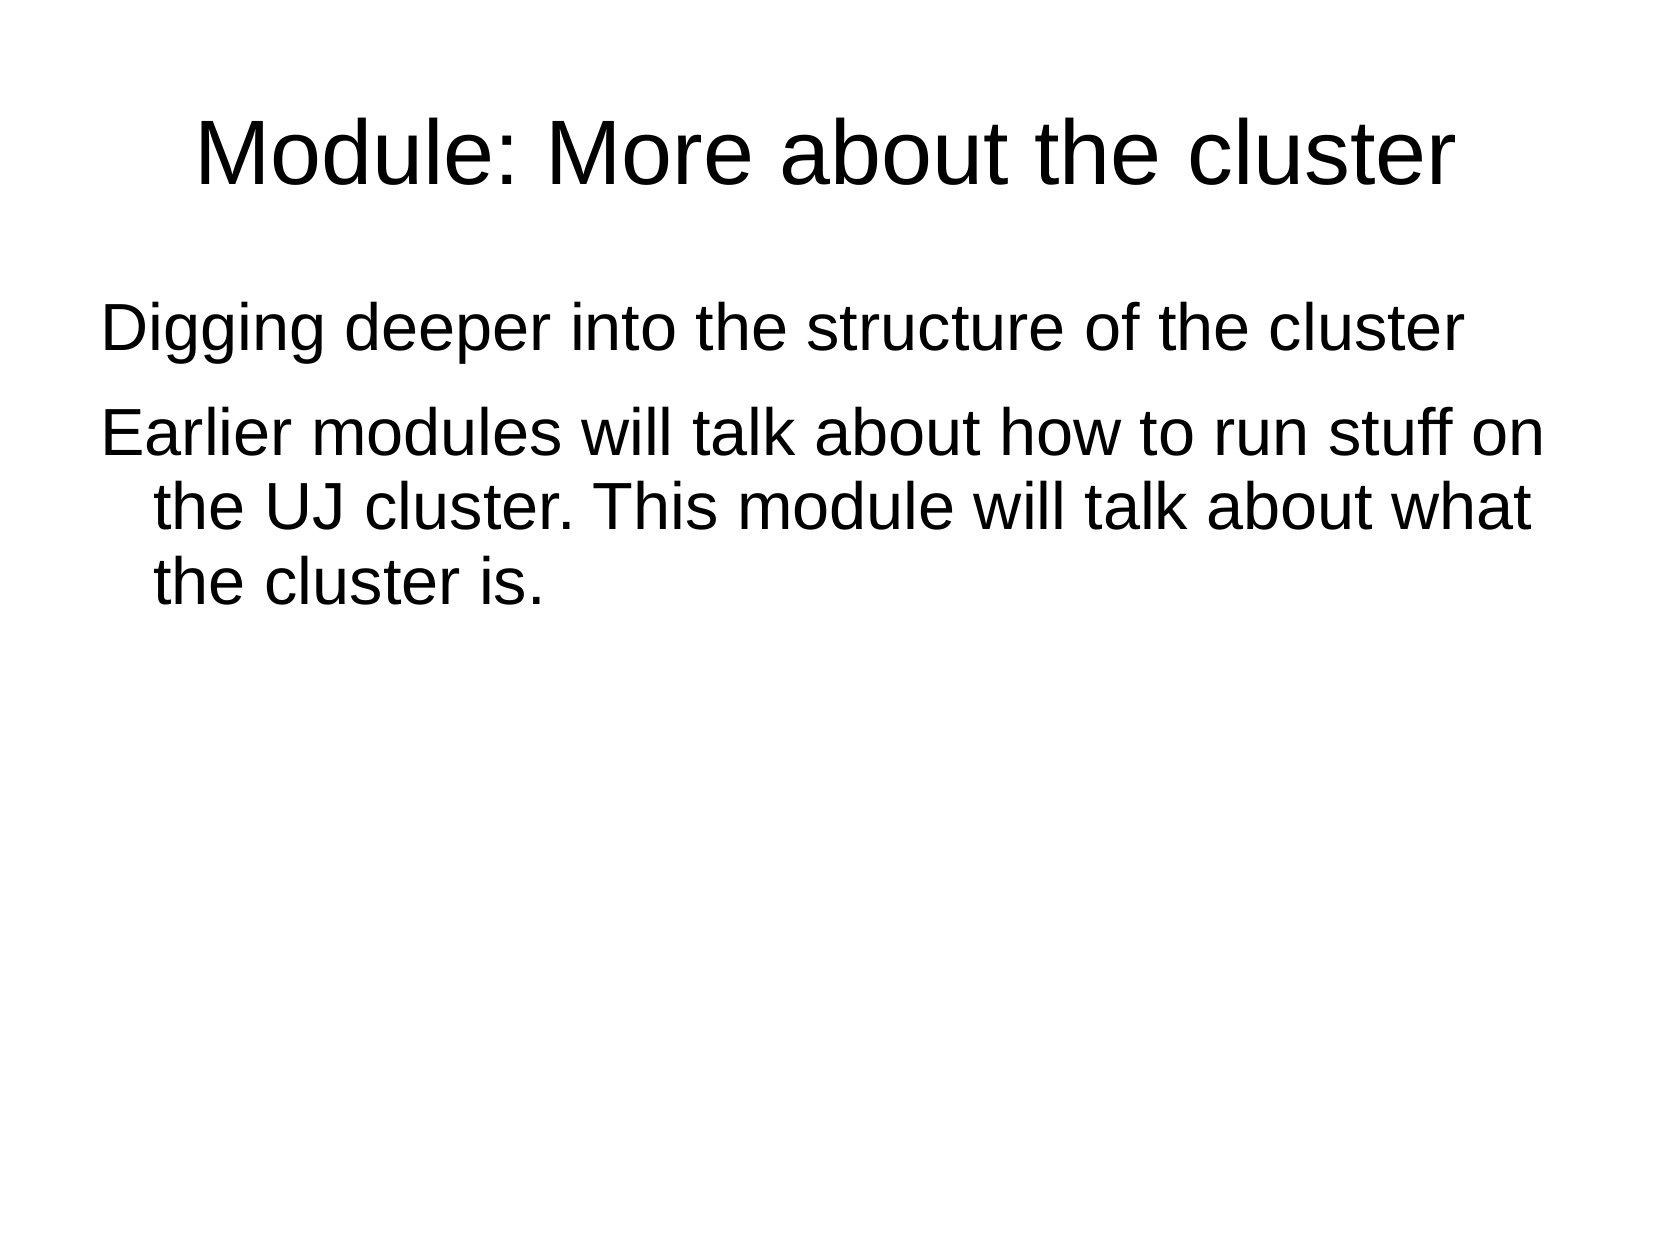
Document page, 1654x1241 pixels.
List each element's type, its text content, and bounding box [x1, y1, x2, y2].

list Digging deeper into the structure of the cluster Earlier modules will talk about how to run stuff on the UJ cluster. This module will talk about what the cluster is. [82, 290, 1571, 1094]
title Module: More about the cluster [82, 56, 1571, 250]
